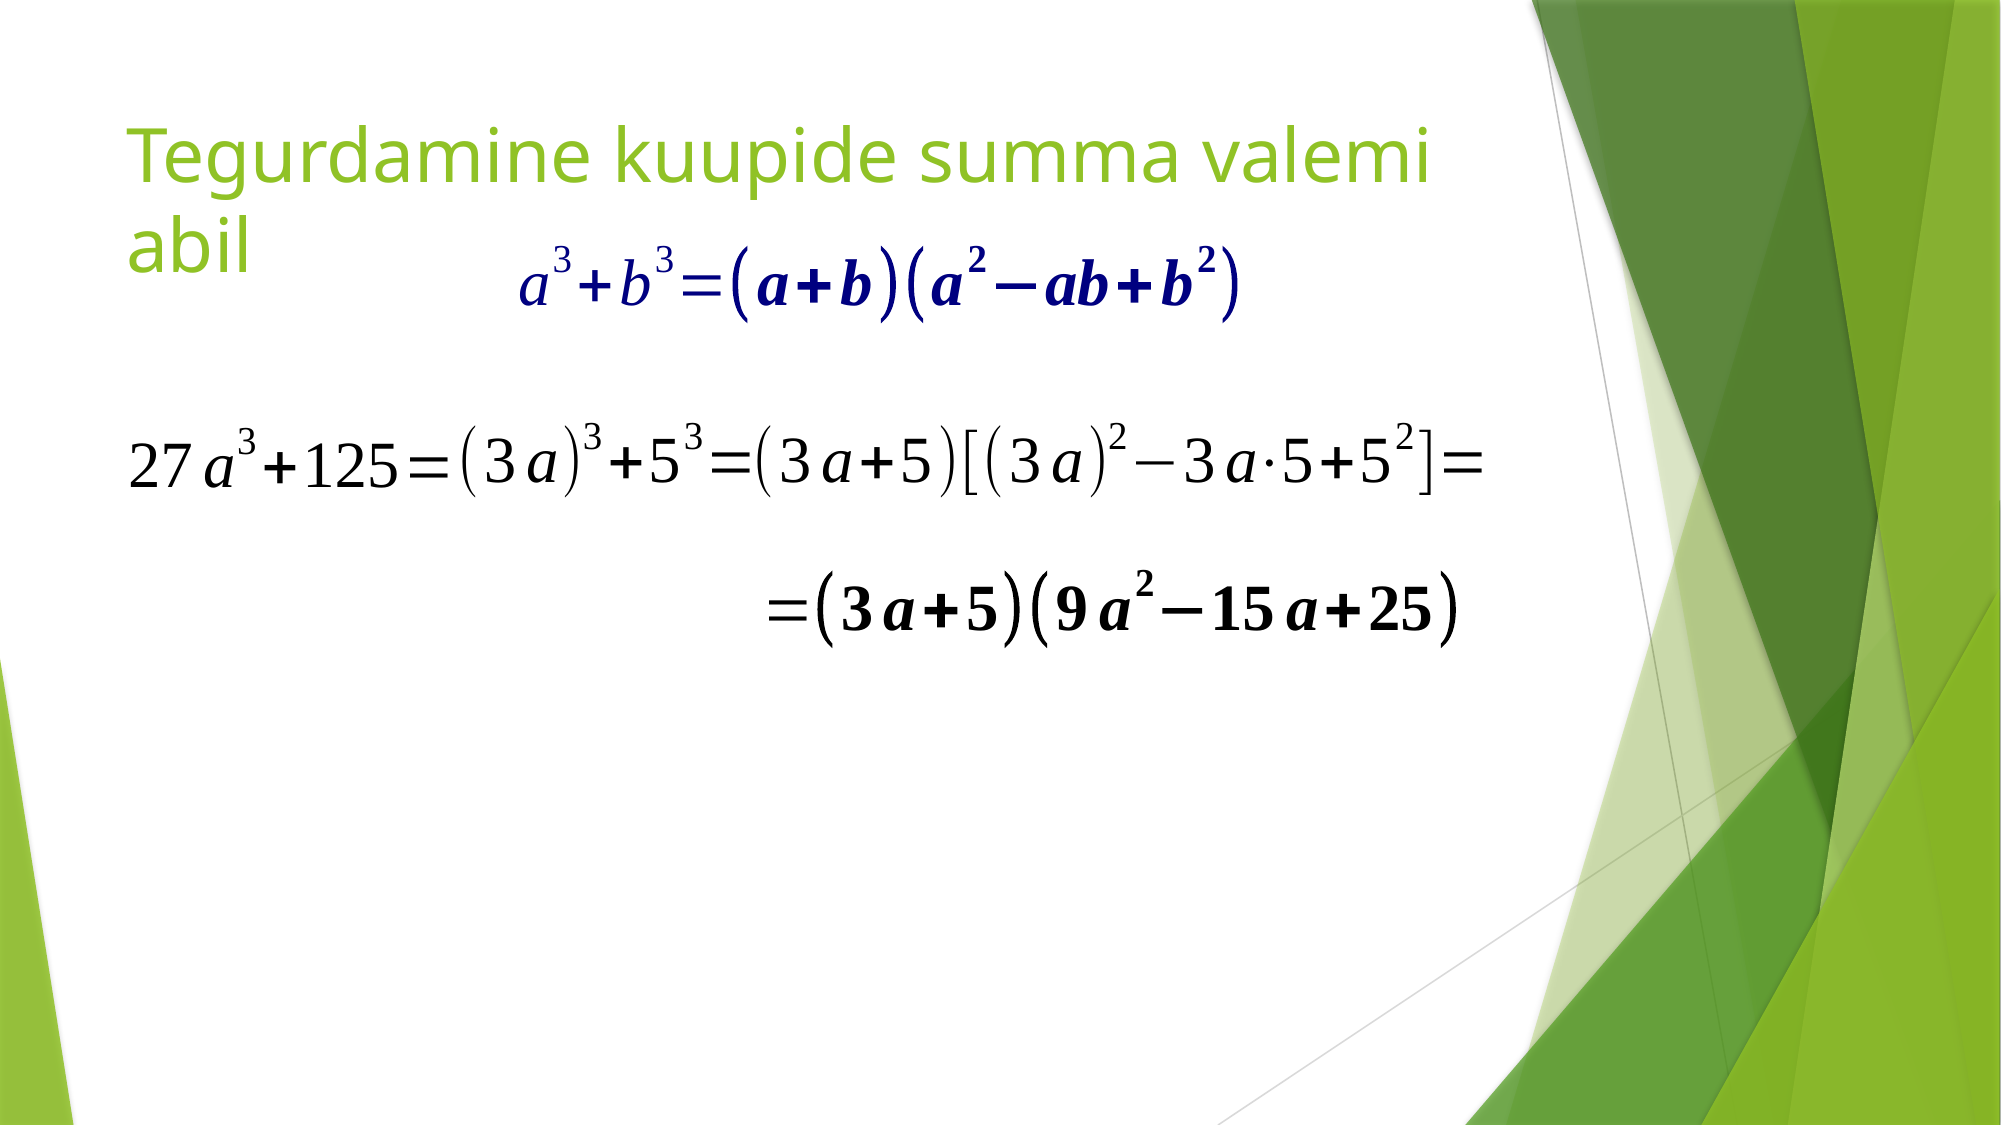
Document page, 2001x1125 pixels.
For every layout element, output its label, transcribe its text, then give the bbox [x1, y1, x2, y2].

chart [738, 562, 1475, 650]
chart [501, 237, 1257, 325]
title Tegurdamine kuupide summa valemi abil [111, 99, 1522, 317]
chart [111, 414, 1507, 503]
